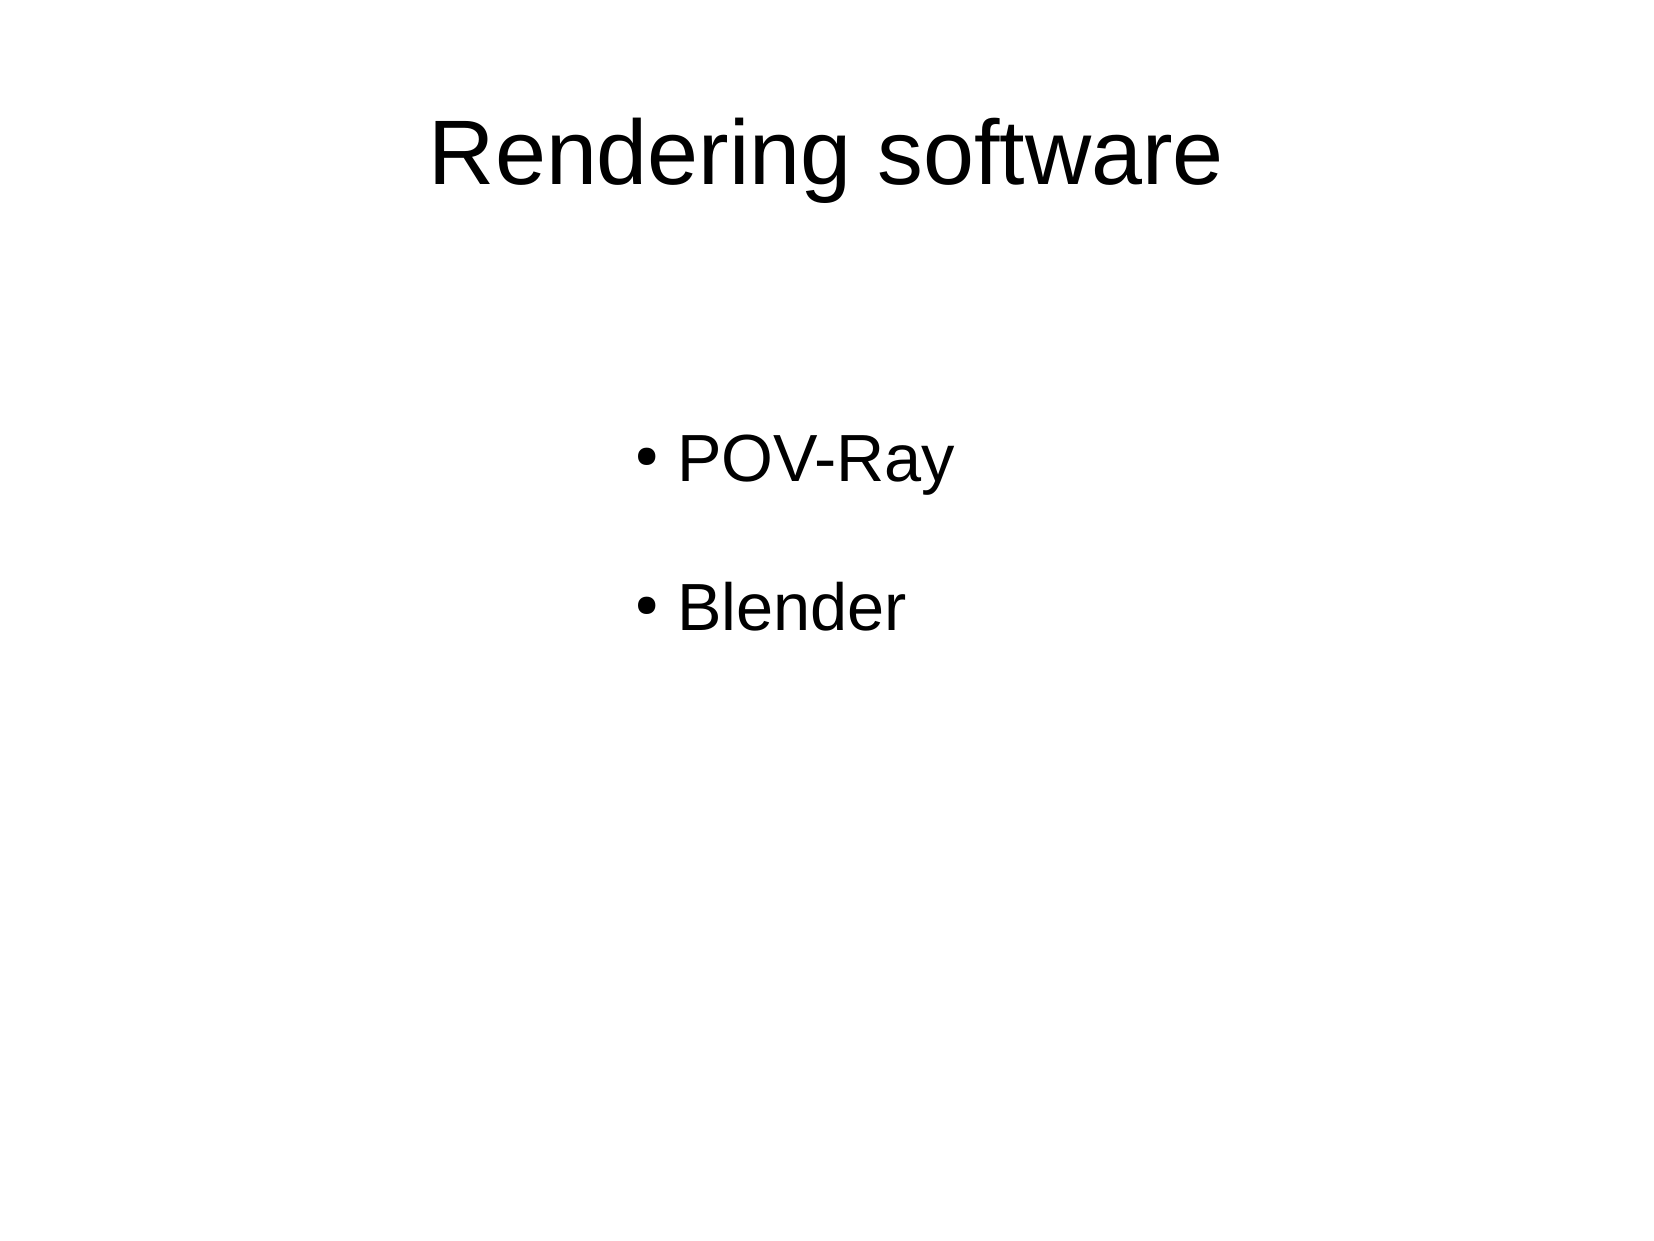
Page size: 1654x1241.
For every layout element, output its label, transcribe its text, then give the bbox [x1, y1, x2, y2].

title Rendering software [82, 49, 1571, 257]
text_box POV-Ray Blender [620, 413, 1329, 653]
